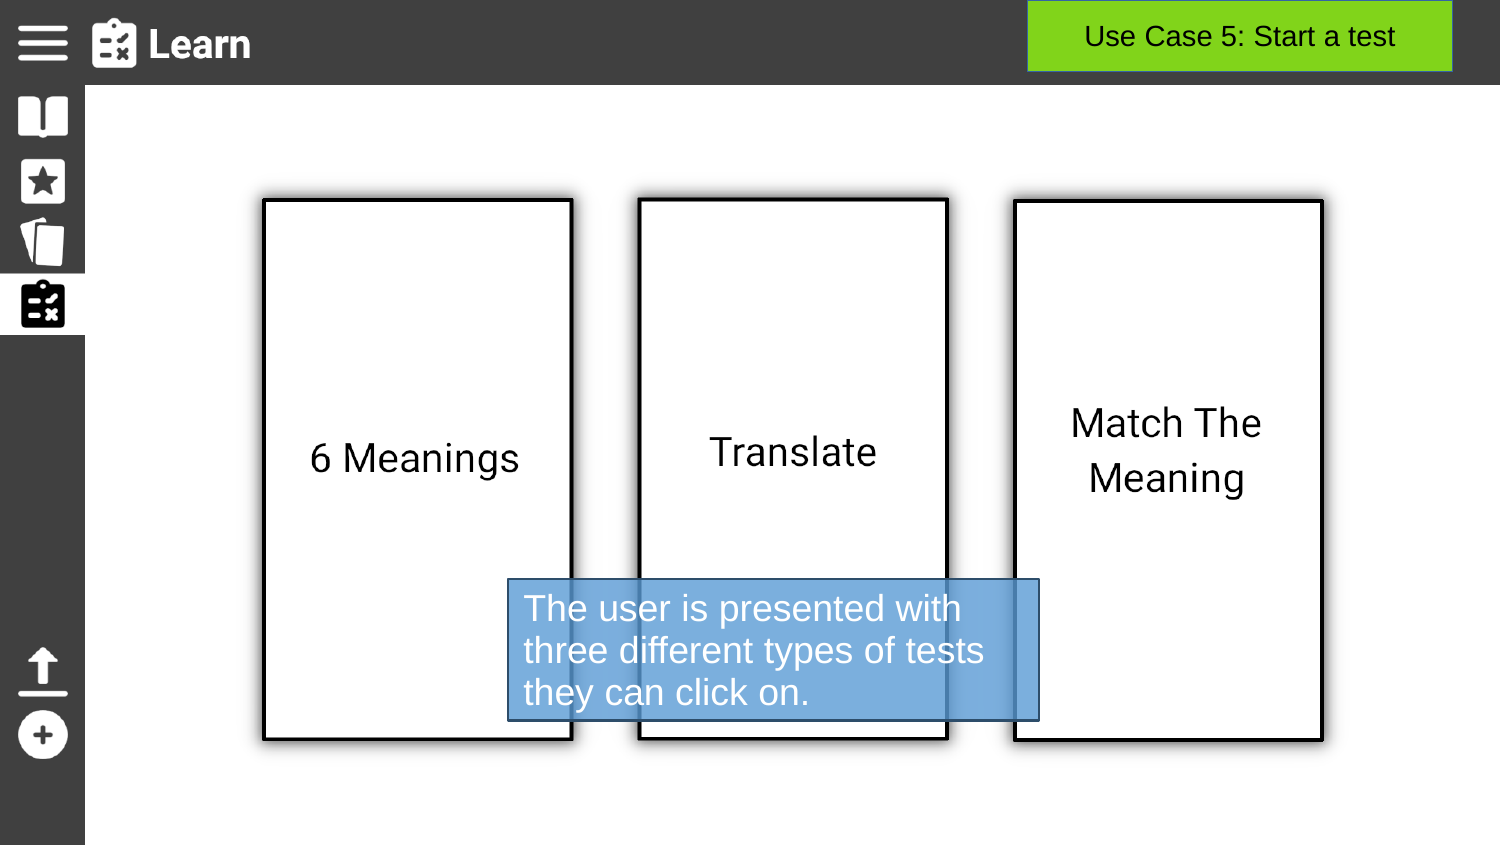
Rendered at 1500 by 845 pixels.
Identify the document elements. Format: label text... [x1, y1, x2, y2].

text_box The user is presented with three different types of tests they can click on. [507, 578, 1040, 721]
picture [0, 0, 1500, 845]
text_box Use Case 5: Start a test [1027, 0, 1453, 72]
